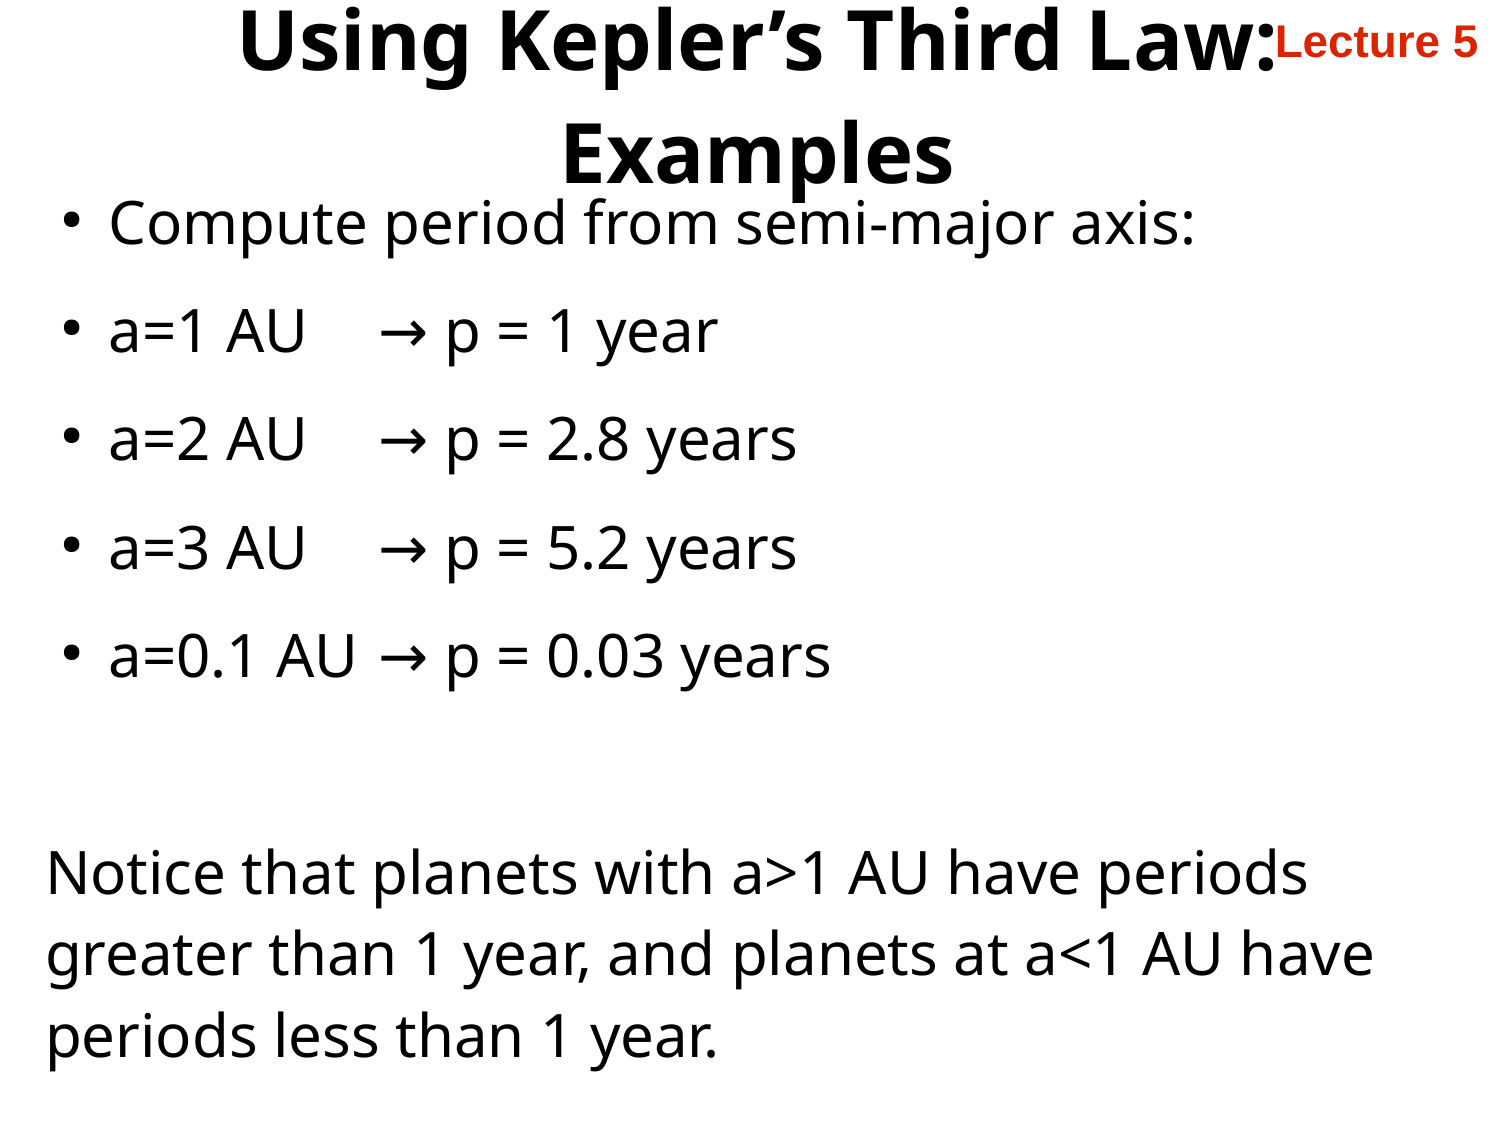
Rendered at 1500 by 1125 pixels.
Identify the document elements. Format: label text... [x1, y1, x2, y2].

list Compute period from semi-major axis: a=1 AU → p = 1 year a=2 AU → p = 2.8 years a=3 AU → p = 5.2 years a=0.1 AU → p = 0.03 years Notice that planets with a>1 AU have periods greater than 1 year, and planets at a<1 AU have periods less than 1 year. [45, 179, 1471, 1081]
title Using Kepler’s Third Law: Examples [45, 27, 1471, 163]
text_box Lecture 5 [1260, 8, 1500, 76]
